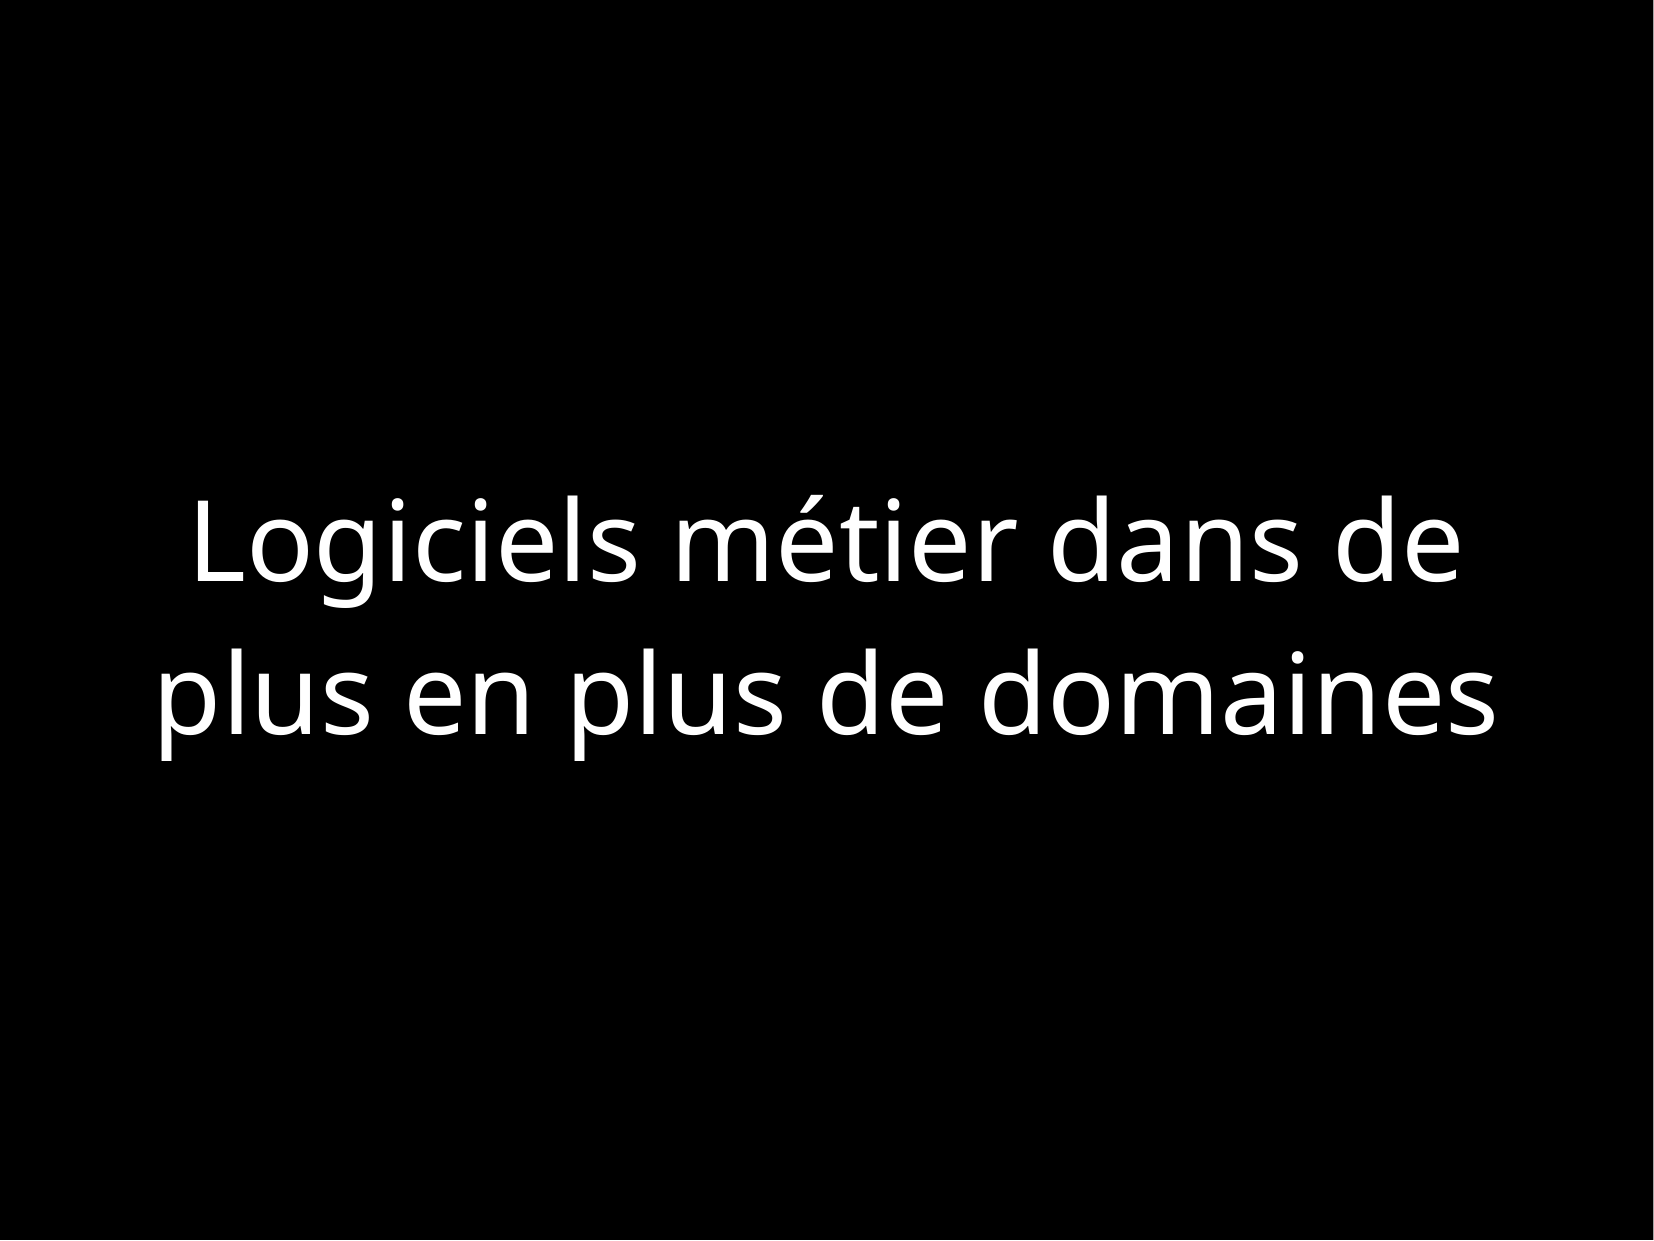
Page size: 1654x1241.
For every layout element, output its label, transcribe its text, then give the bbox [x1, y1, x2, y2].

title Logiciels métier dans de plus en plus de domaines [82, 56, 1571, 1172]
